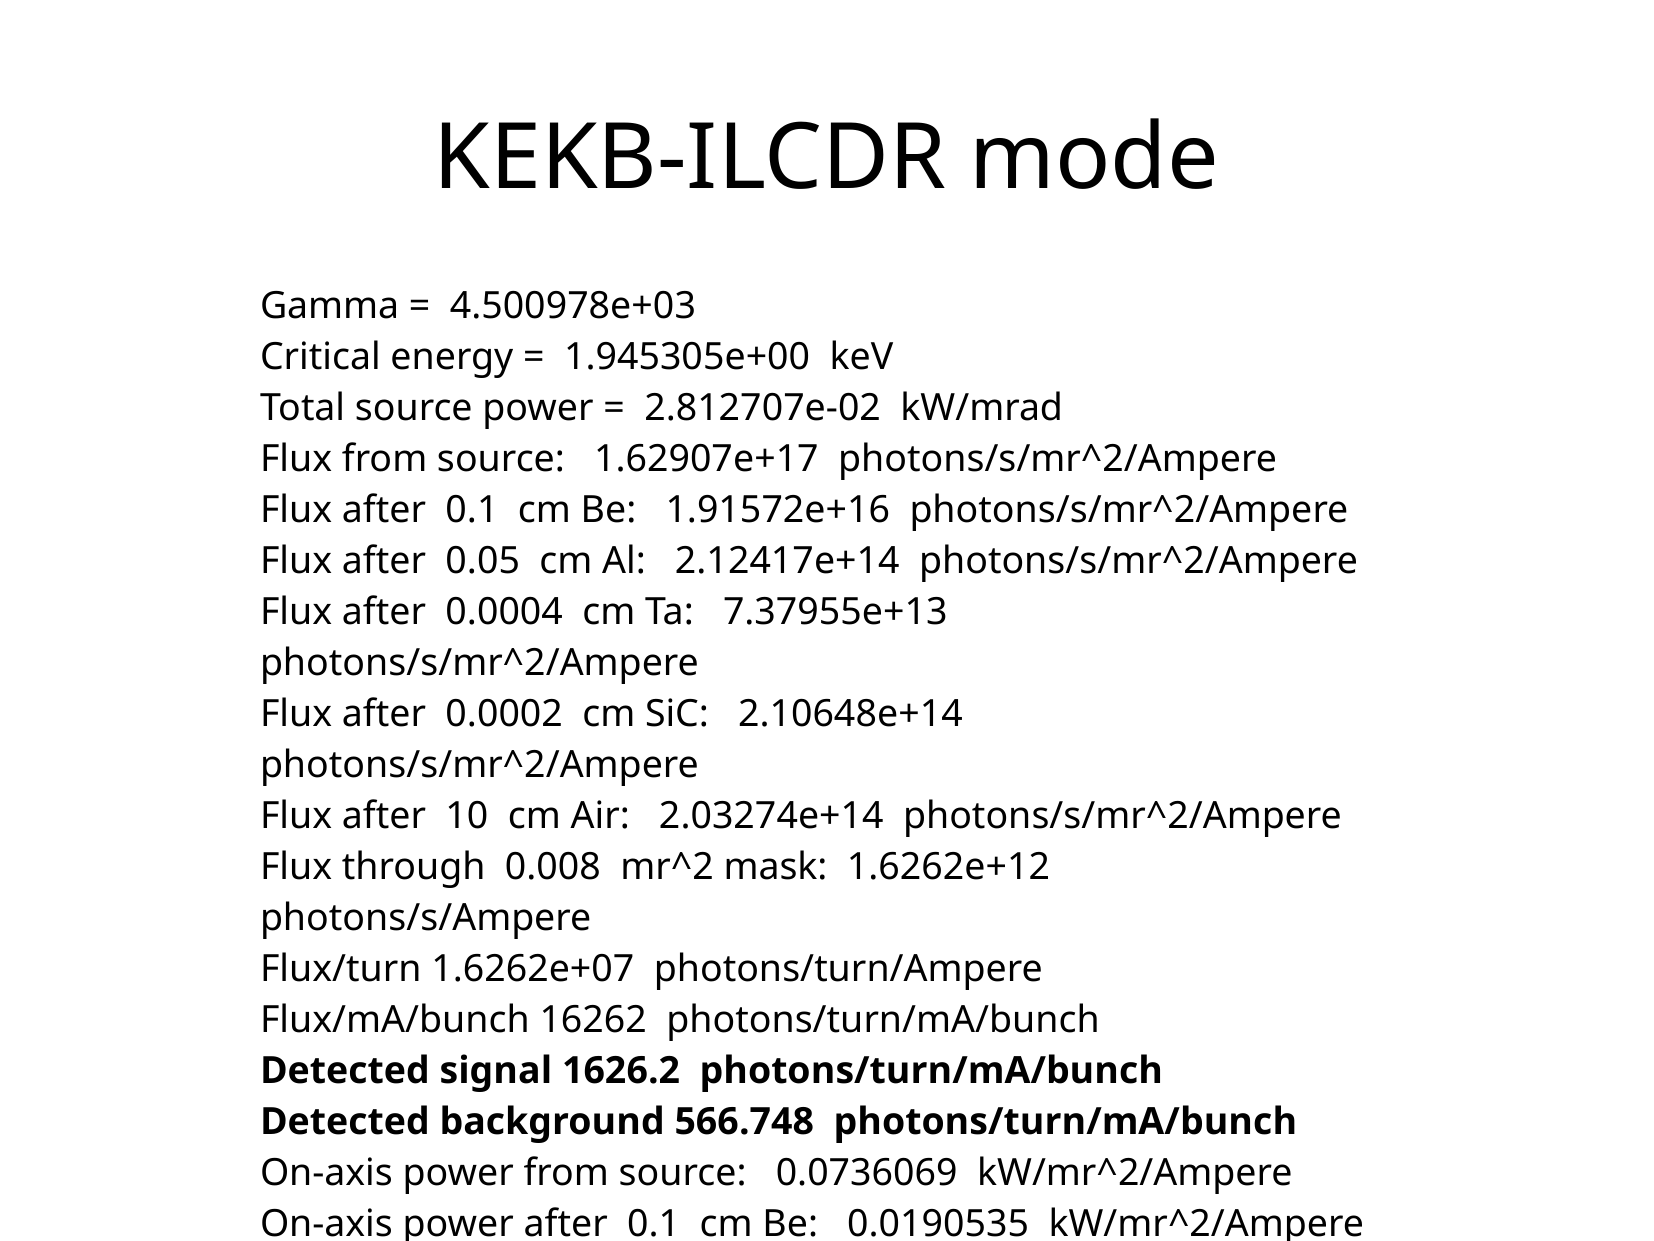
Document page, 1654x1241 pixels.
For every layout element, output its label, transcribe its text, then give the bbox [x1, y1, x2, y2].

text_box Gamma = 4.500978e+03 Critical energy = 1.945305e+00 keV Total source power = 2.812707e-02 kW/mrad Flux from source: 1.62907e+17 photons/s/mr^2/Ampere Flux after 0.1 cm Be: 1.91572e+16 photons/s/mr^2/Ampere Flux after 0.05 cm Al: 2.12417e+14 photons/s/mr^2/Ampere Flux after 0.0004 cm Ta: 7.37955e+13 photons/s/mr^2/Ampere Flux after 0.0002 cm SiC: 2.10648e+14 photons/s/mr^2/Ampere Flux after 10 cm Air: 2.03274e+14 photons/s/mr^2/Ampere Flux through 0.008 mr^2 mask: 1.6262e+12 photons/s/Ampere Flux/turn 1.6262e+07 photons/turn/Ampere Flux/mA/bunch 16262 photons/turn/mA/bunch Detected signal 1626.2 photons/turn/mA/bunch Detected background 566.748 photons/turn/mA/bunch On-axis power from source: 0.0736069 kW/mr^2/Ampere On-axis power after 0.1 cm Be: 0.0190535 kW/mr^2/Ampere On-axis power after 0.05 cm Al: 0.000446705 kW/mr^2/Ampere On-axis power after 0.0004 cm Ta: 0.000164321 kW/mr^2/Ampere On-axis power after 0.0002 cm SiC: 0.000443388 kW/mr^2/Ampere On-axis power after 10 cm Air: 0.000429463 kW/mr^2/Ampere [245, 270, 1388, 1182]
title KEKB-ILCDR mode [82, 49, 1571, 257]
